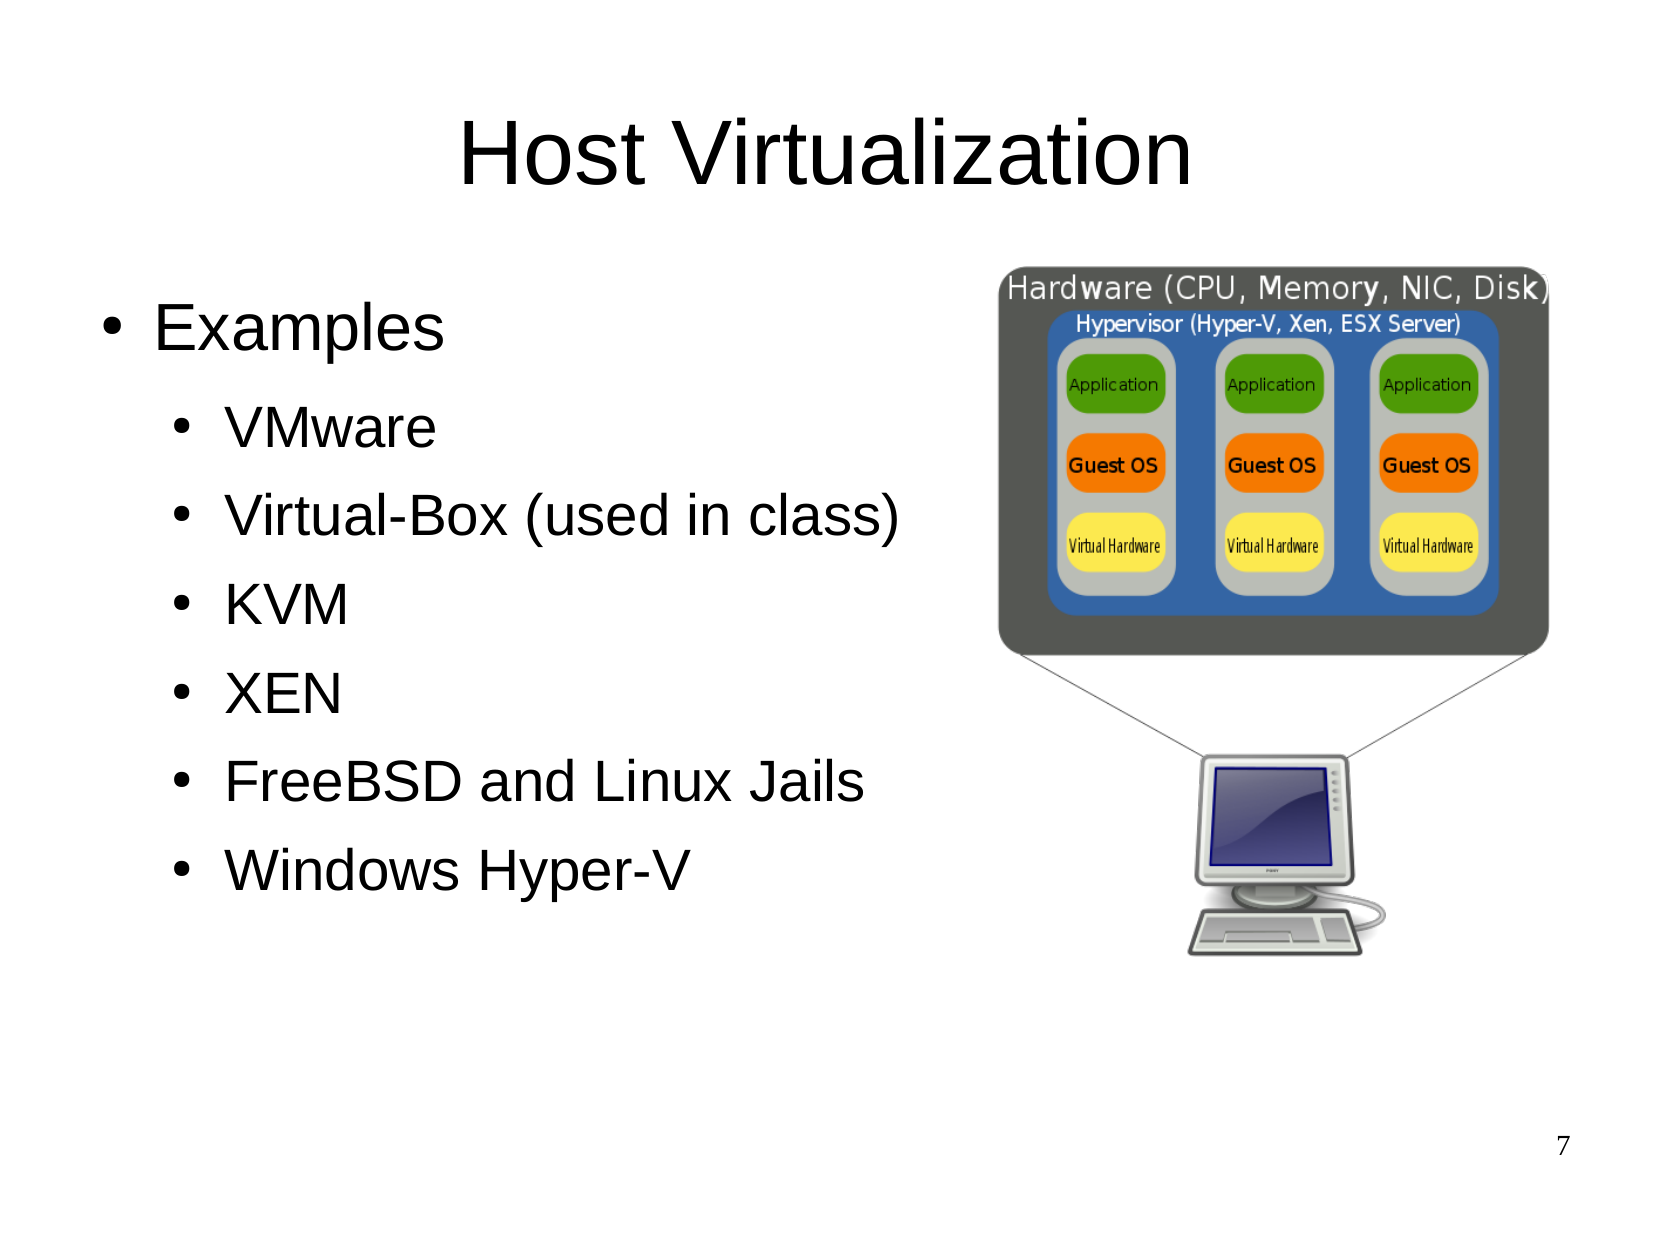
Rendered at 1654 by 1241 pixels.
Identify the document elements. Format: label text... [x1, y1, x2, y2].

title Host Virtualization [82, 49, 1571, 257]
list Examples VMware Virtual-Box (used in class) KVM XEN FreeBSD and Linux Jails Windows Hyper-V [82, 290, 1571, 1109]
picture [978, 251, 1564, 1020]
